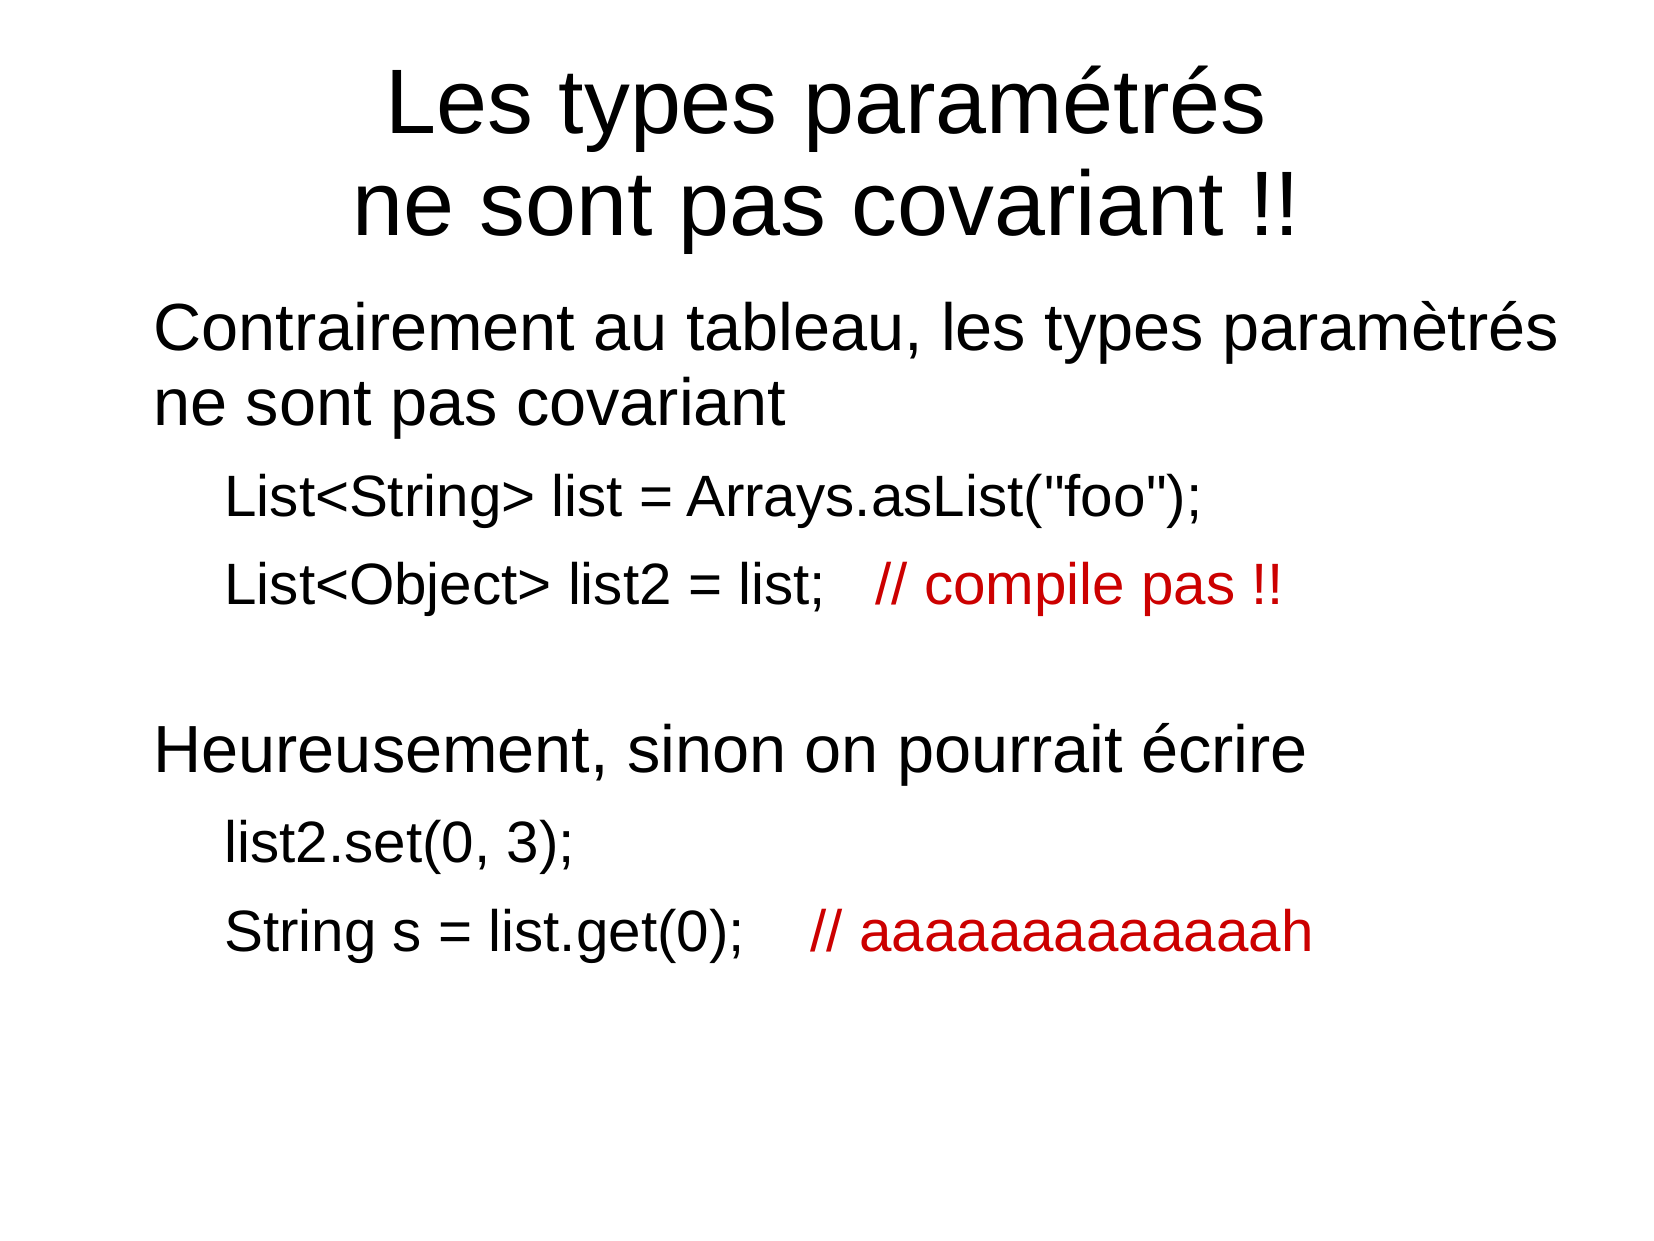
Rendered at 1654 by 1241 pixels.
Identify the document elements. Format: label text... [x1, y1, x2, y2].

list Contrairement au tableau, les types paramètrés ne sont pas covariant List<String> list = Arrays.asList("foo"); List<Object> list2 = list; // compile pas !! Heureusement, sinon on pourrait écrire list2.set(0, 3); String s = list.get(0); // aaaaaaaaaaaaah [82, 290, 1571, 1010]
title Les types paramétrés ne sont pas covariant !! [82, 49, 1571, 257]
